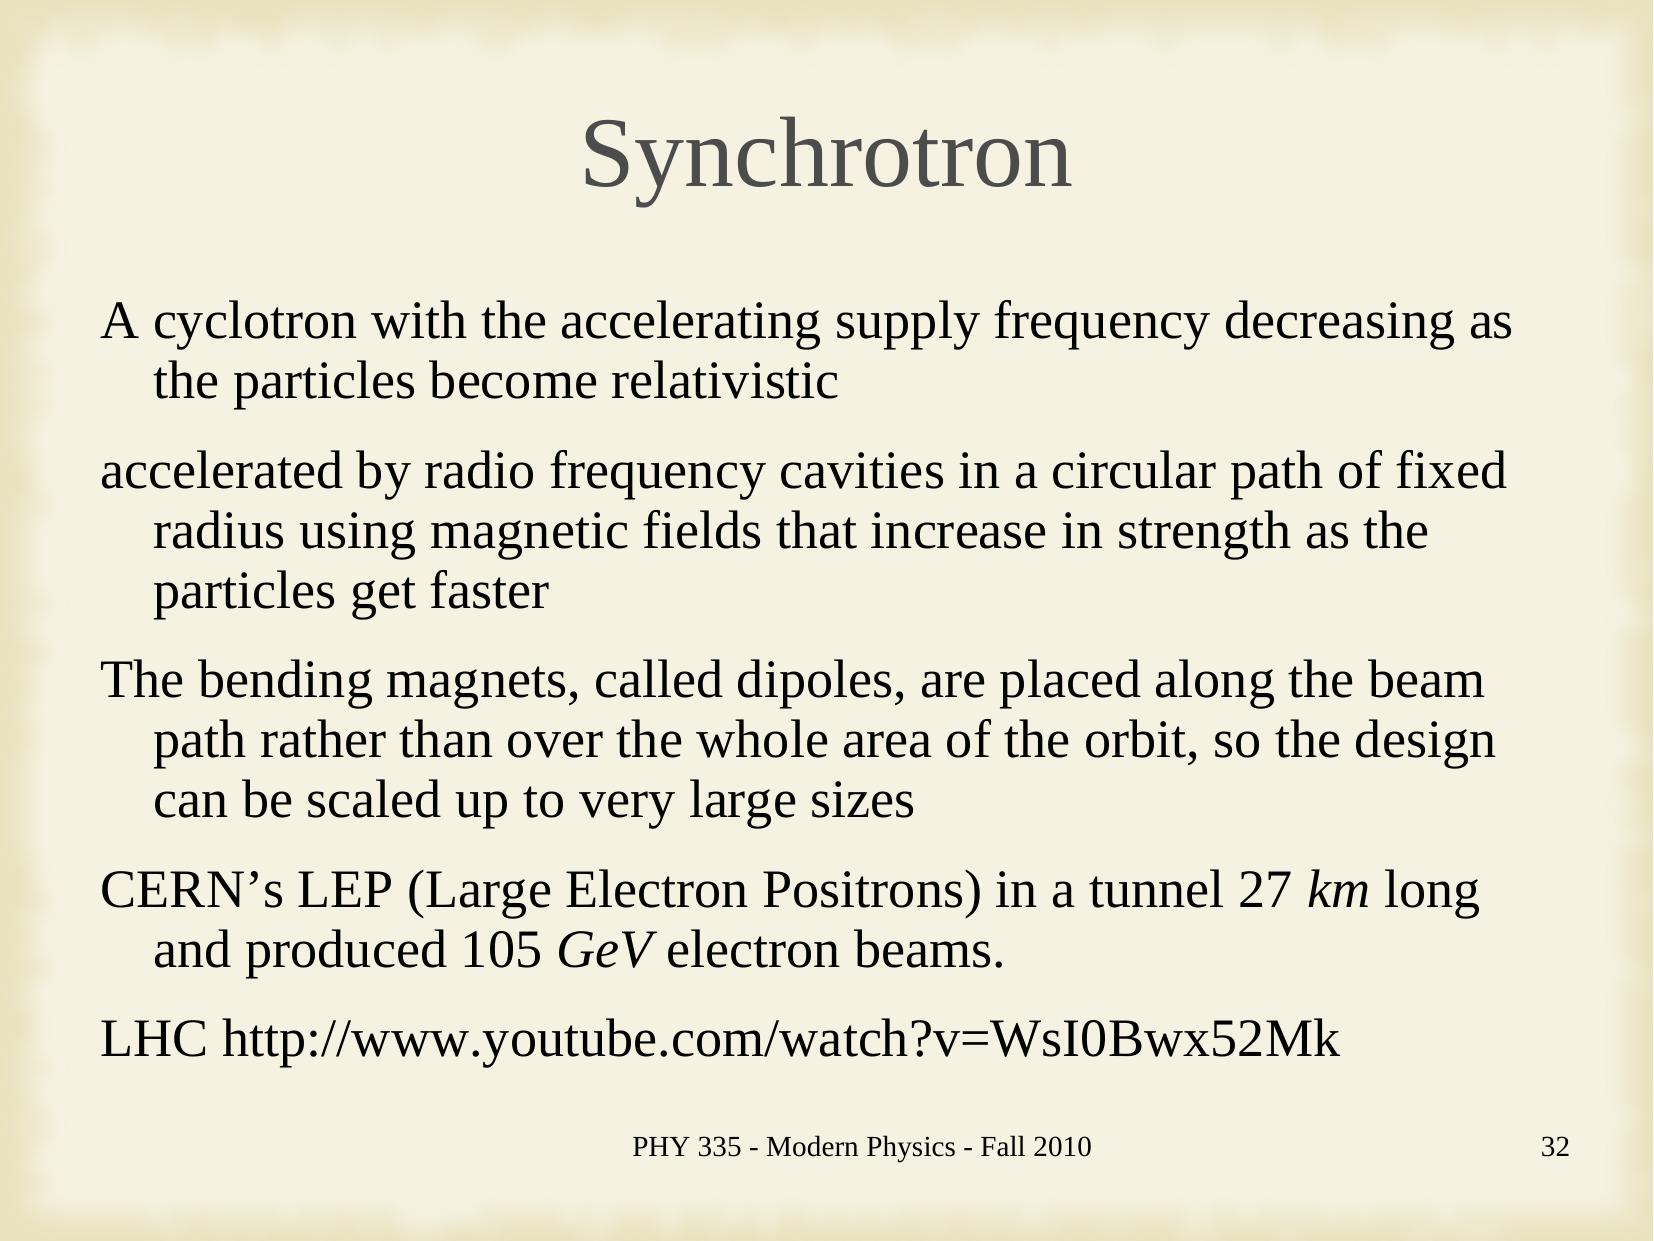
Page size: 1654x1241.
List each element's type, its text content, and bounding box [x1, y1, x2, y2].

list A cyclotron with the accelerating supply frequency decreasing as the particles become relativistic accelerated by radio frequency cavities in a circular path of fixed radius using magnetic fields that increase in strength as the particles get faster The bending magnets, called dipoles, are placed along the beam path rather than over the whole area of the orbit, so the design can be scaled up to very large sizes CERN’s LEP (Large Electron Positrons) in a tunnel 27 km long and produced 105 GeV electron beams. LHC http://www.youtube.com/watch?v=WsI0Bwx52Mk [82, 290, 1571, 1095]
title Synchrotron [82, 56, 1571, 250]
picture [0, 0, 1653, 1241]
